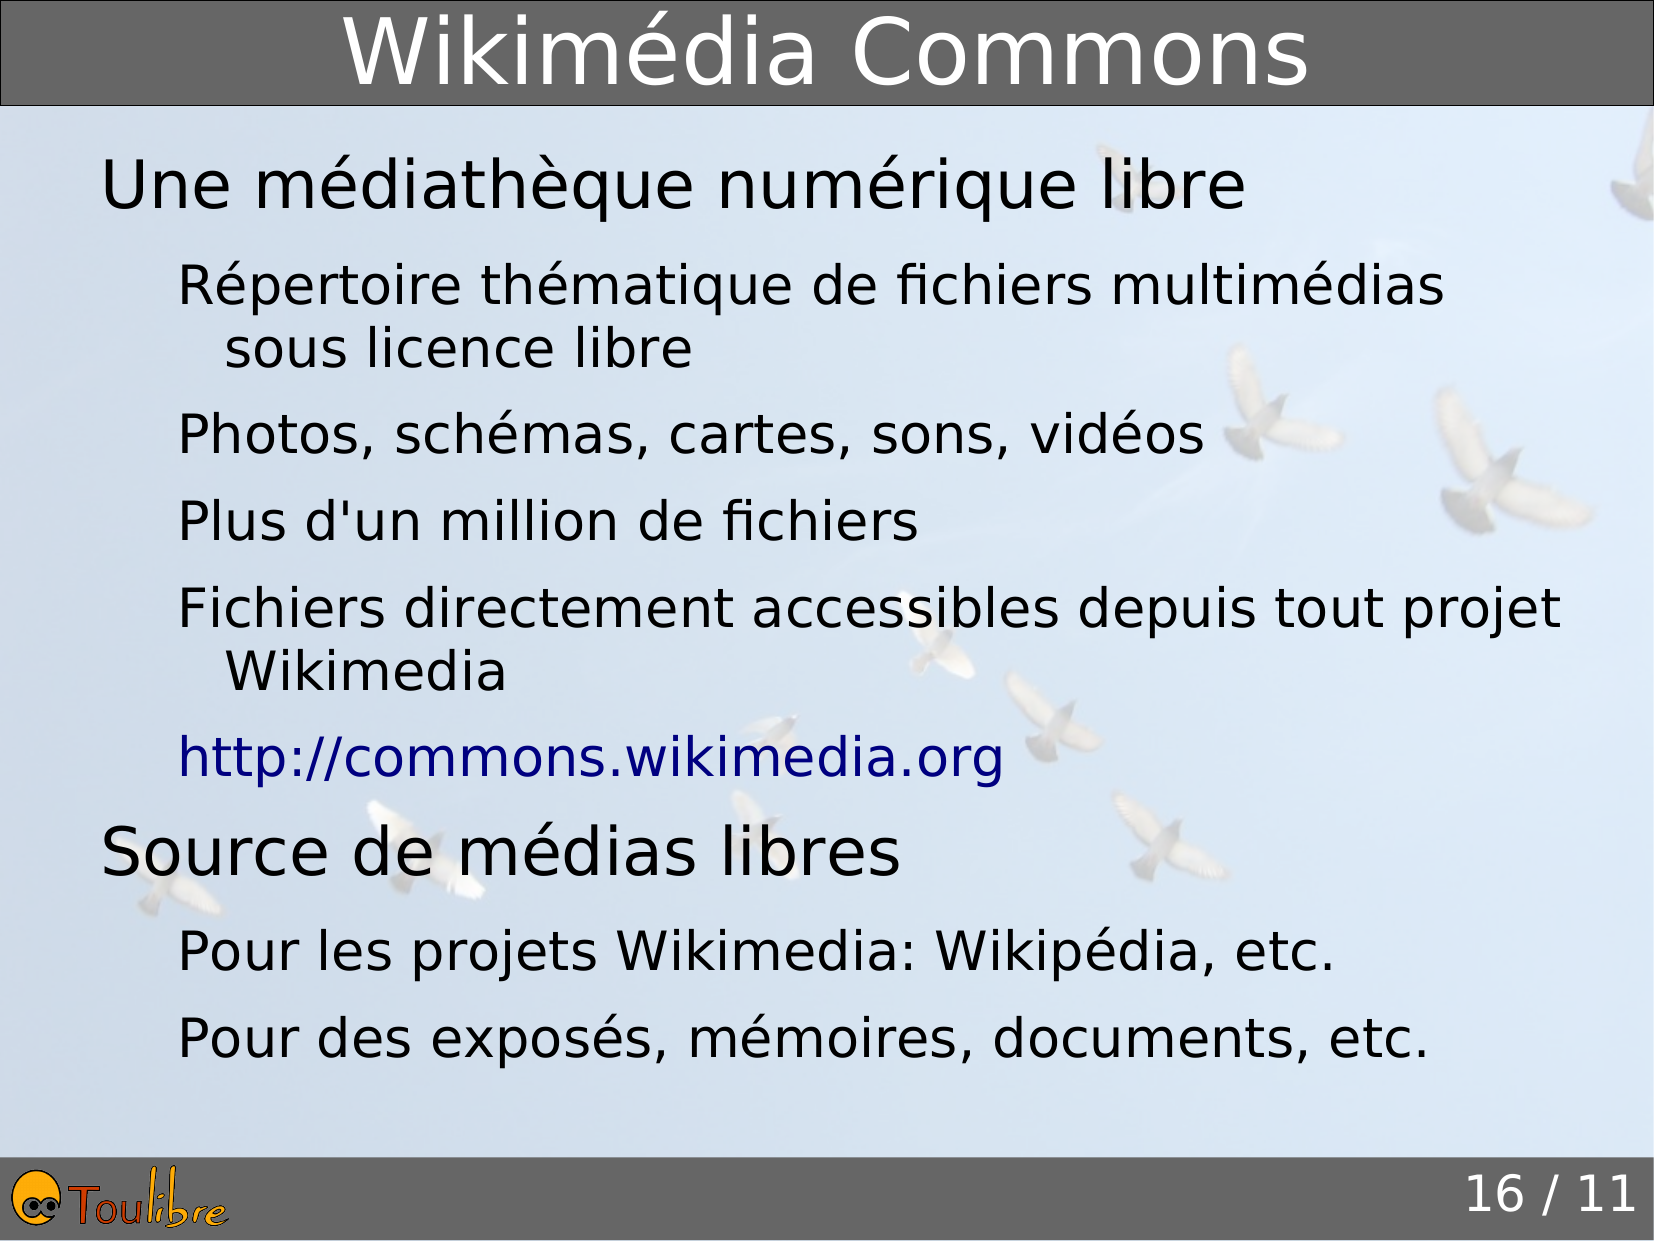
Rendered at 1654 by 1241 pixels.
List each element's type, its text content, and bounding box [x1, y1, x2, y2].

title Wikimédia Commons [0, 0, 1654, 107]
picture [11, 1165, 229, 1228]
list Une médiathèque numérique libre Répertoire thématique de fichiers multimédias sous licence libre Photos, schémas, cartes, sons, vidéos Plus d'un million de fichiers Fichiers directement accessibles depuis tout projet Wikimedia http://commons.wikimedia.org Source de médias libres Pour les projets Wikimedia: Wikipédia, etc. Pour des exposés, mémoires, documents, etc. [82, 146, 1571, 1094]
